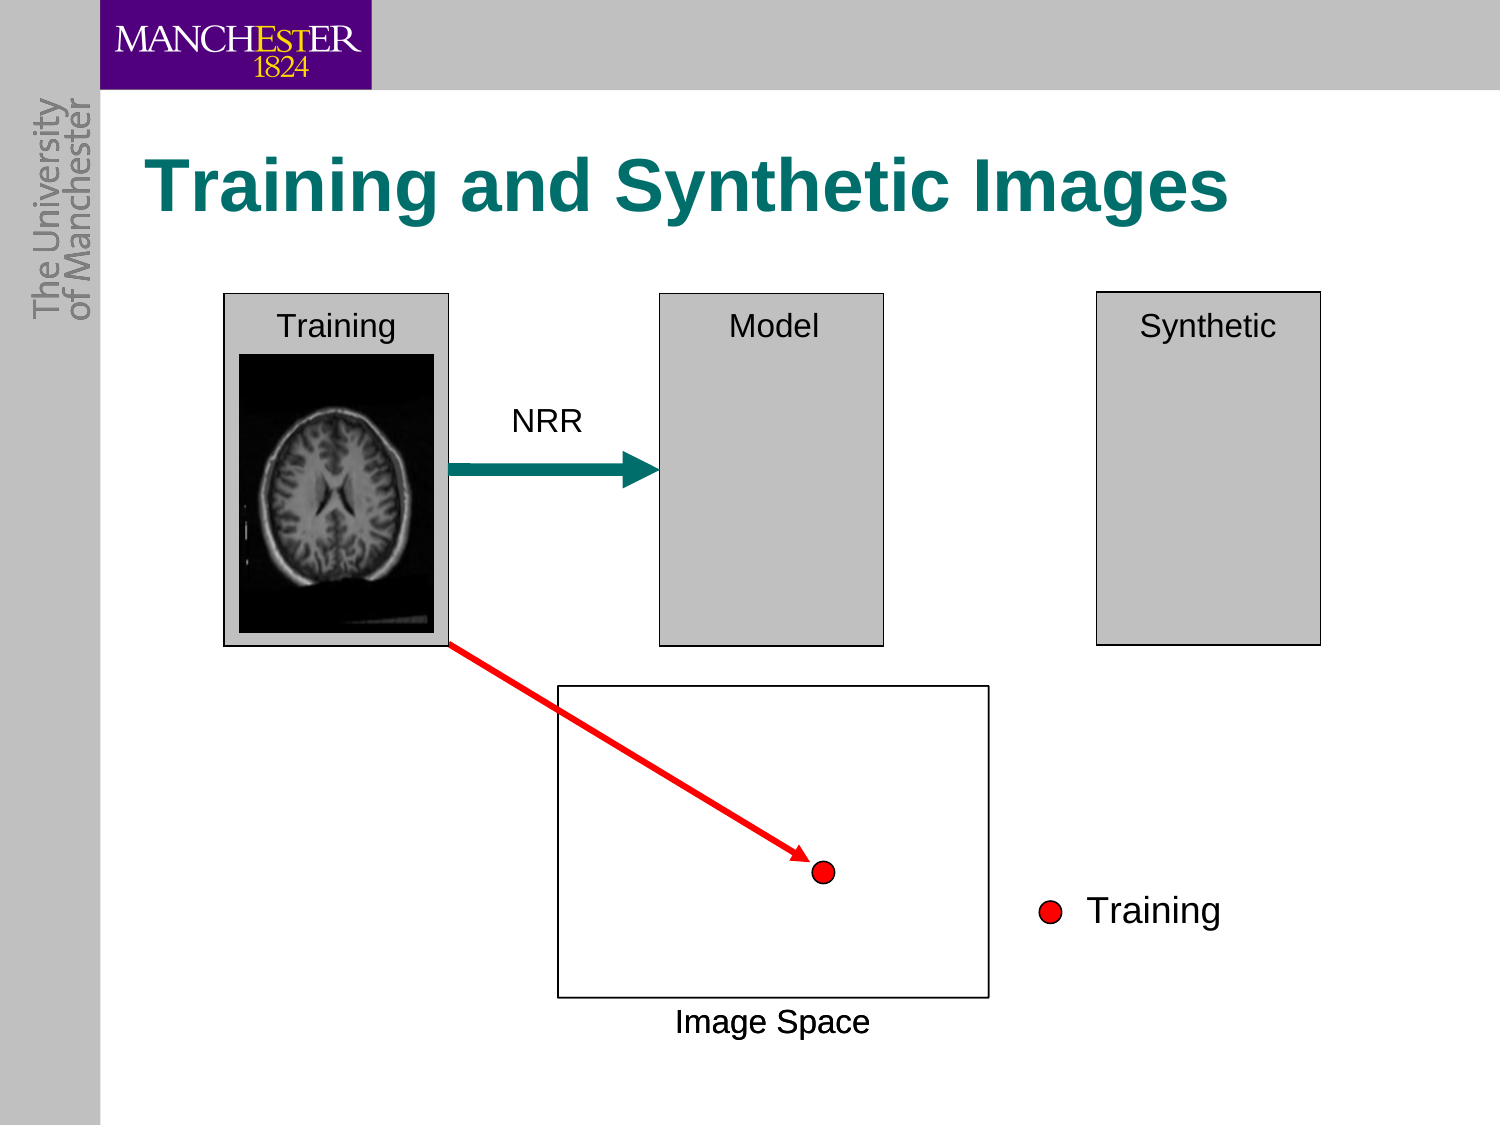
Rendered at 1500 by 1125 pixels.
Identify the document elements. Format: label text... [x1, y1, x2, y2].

text_box [812, 861, 835, 884]
title Training and Synthetic Images [129, 120, 1406, 251]
text_box [224, 293, 449, 647]
text_box [1039, 901, 1062, 924]
text_box NRR [496, 395, 599, 448]
text_box Training [1071, 884, 1238, 940]
text_box Synthetic [1124, 299, 1292, 353]
picture [239, 354, 434, 633]
text_box Image Space [660, 995, 887, 1049]
text_box Training [261, 299, 412, 353]
text_box [1096, 291, 1321, 645]
picture [0, 0, 372, 320]
text_box [659, 293, 884, 647]
text_box Model [714, 299, 835, 353]
